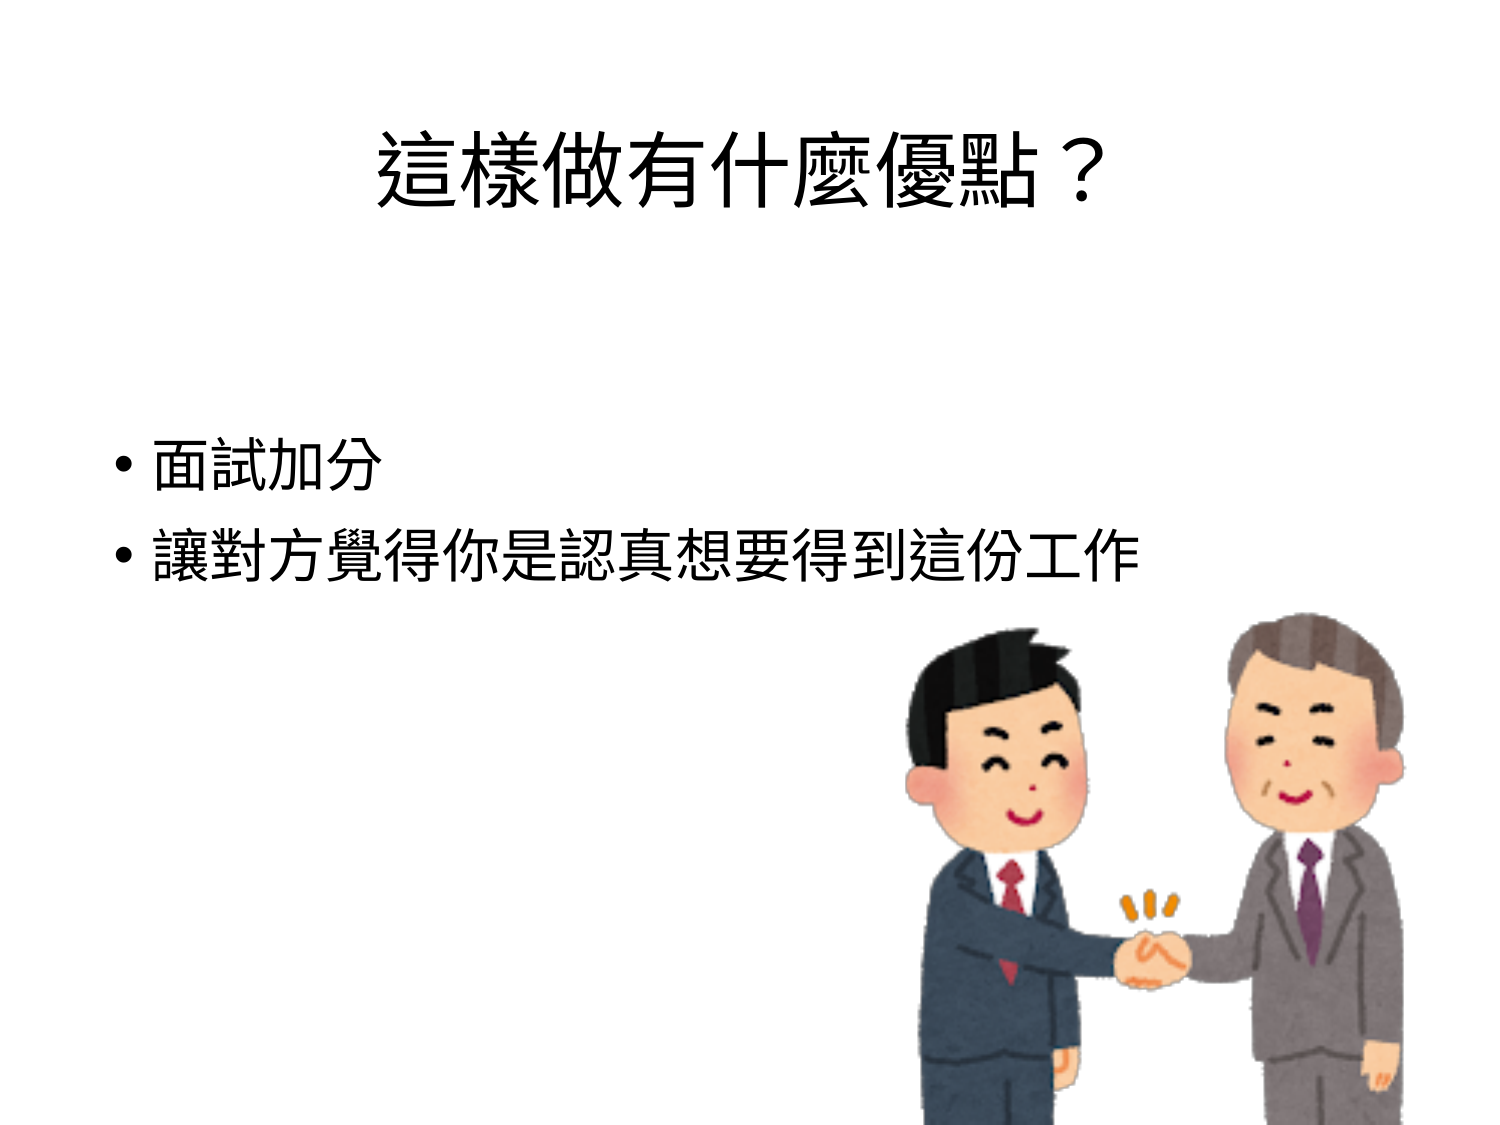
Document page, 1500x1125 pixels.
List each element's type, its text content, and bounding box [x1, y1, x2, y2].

title 這樣做有什麼優點？ [103, 59, 1397, 278]
list 面試加分 讓對方覺得你是認真想要得到這份工作 [98, 421, 1393, 957]
picture [889, 584, 1431, 1125]
